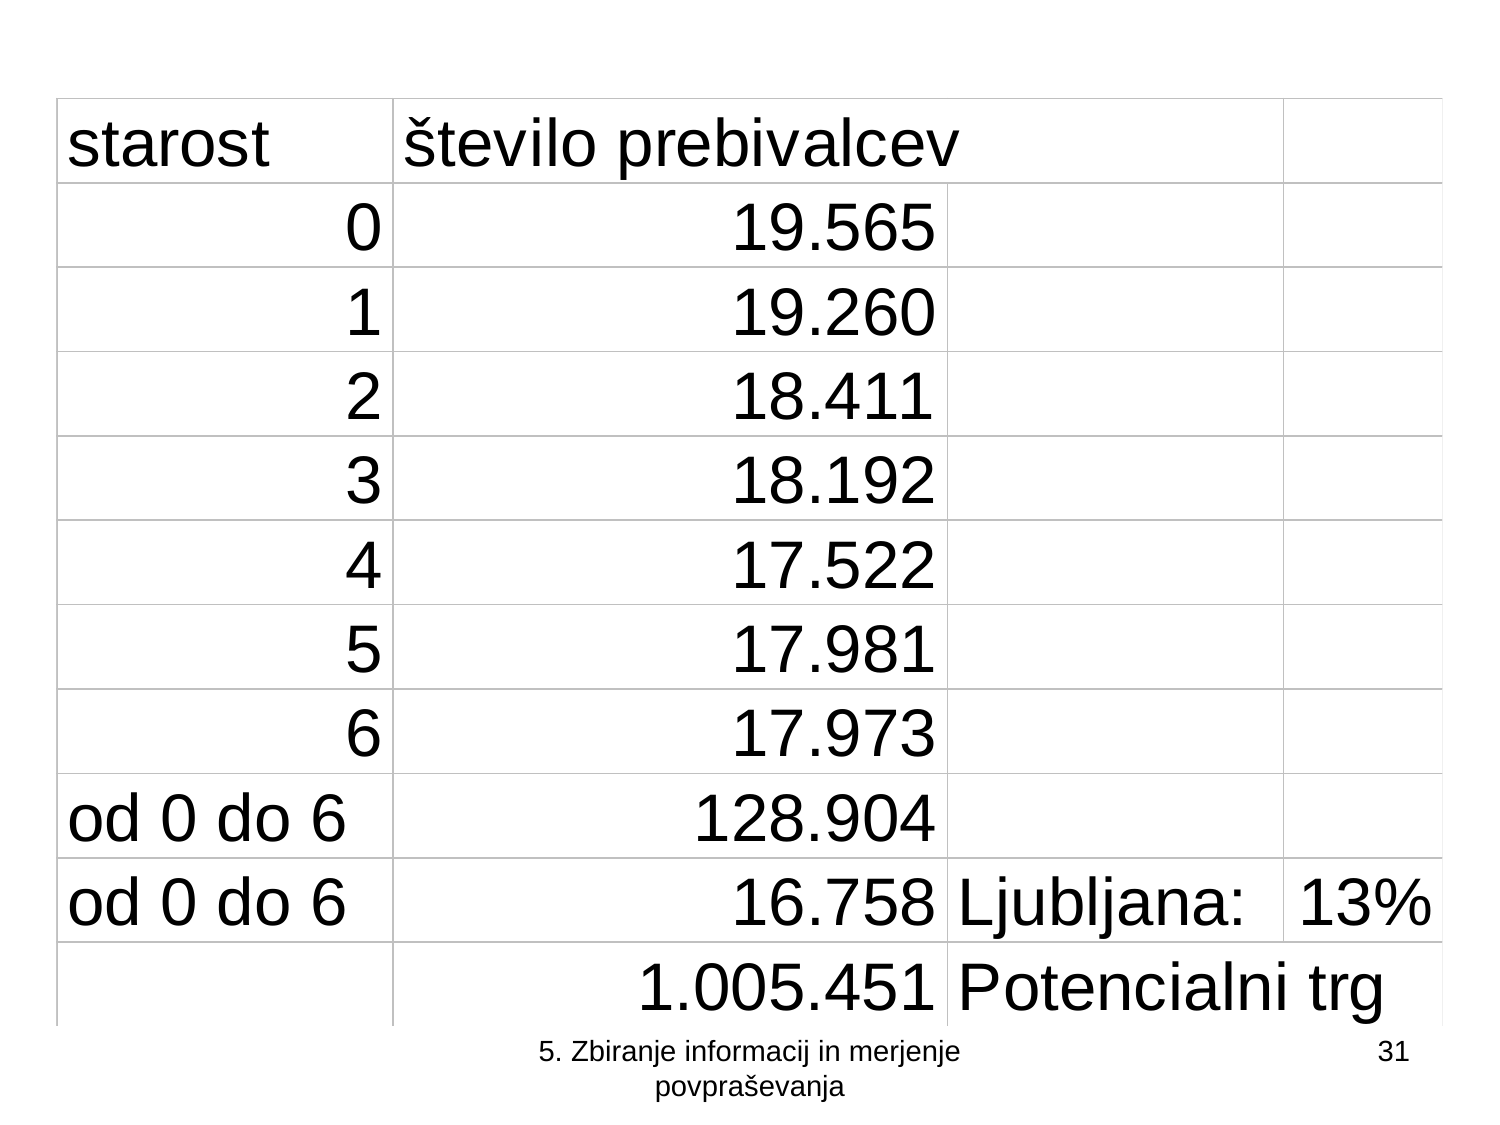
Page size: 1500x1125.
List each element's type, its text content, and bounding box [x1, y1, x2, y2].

chart [56, 97, 1444, 1028]
text_box 5. Zbiranje informacij in merjenje povpraševanja [512, 1028, 988, 1103]
text_box <number> [1074, 1028, 1426, 1103]
